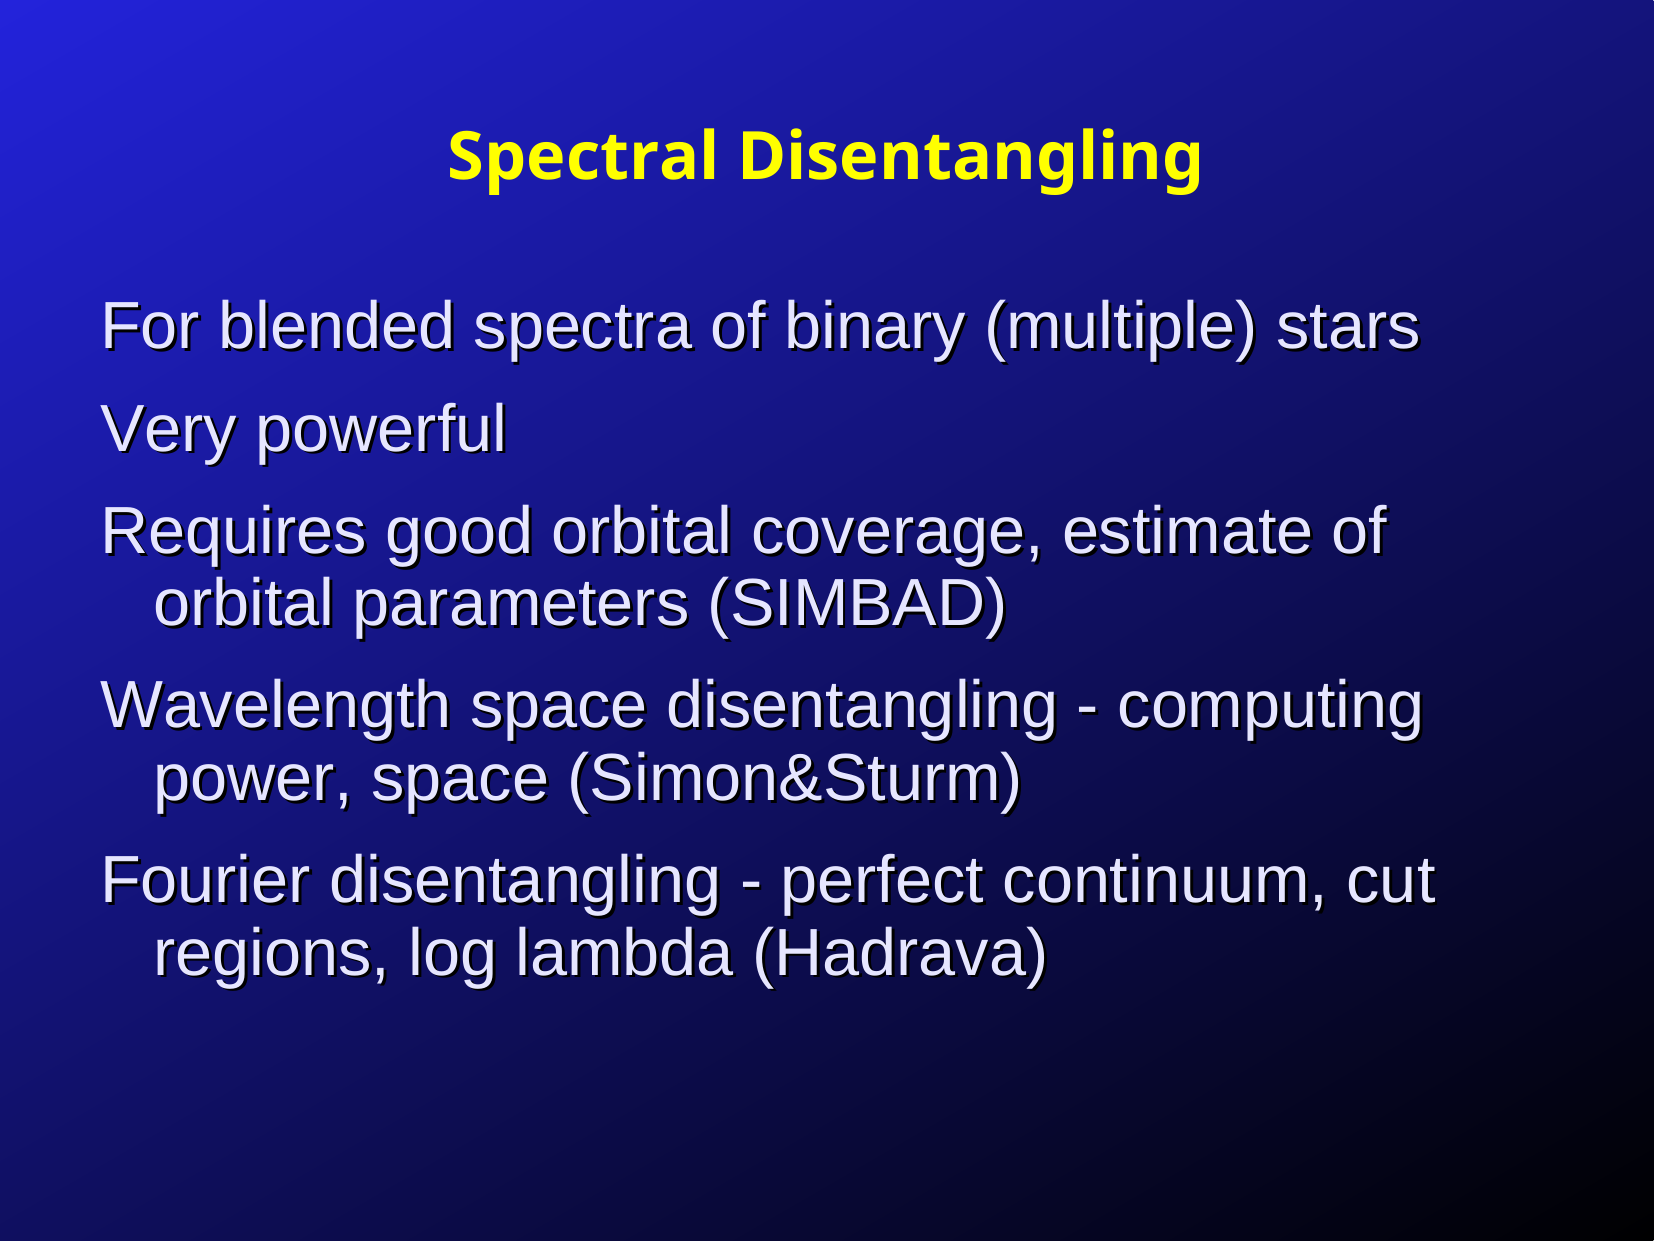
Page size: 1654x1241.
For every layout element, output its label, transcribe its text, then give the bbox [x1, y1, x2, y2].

title Spectral Disentangling [82, 49, 1571, 257]
list For blended spectra of binary (multiple) stars Very powerful Requires good orbital coverage, estimate of orbital parameters (SIMBAD) Wavelength space disentangling - computing power, space (Simon&Sturm) Fourier disentangling - perfect continuum, cut regions, log lambda (Hadrava) [82, 290, 1571, 1109]
